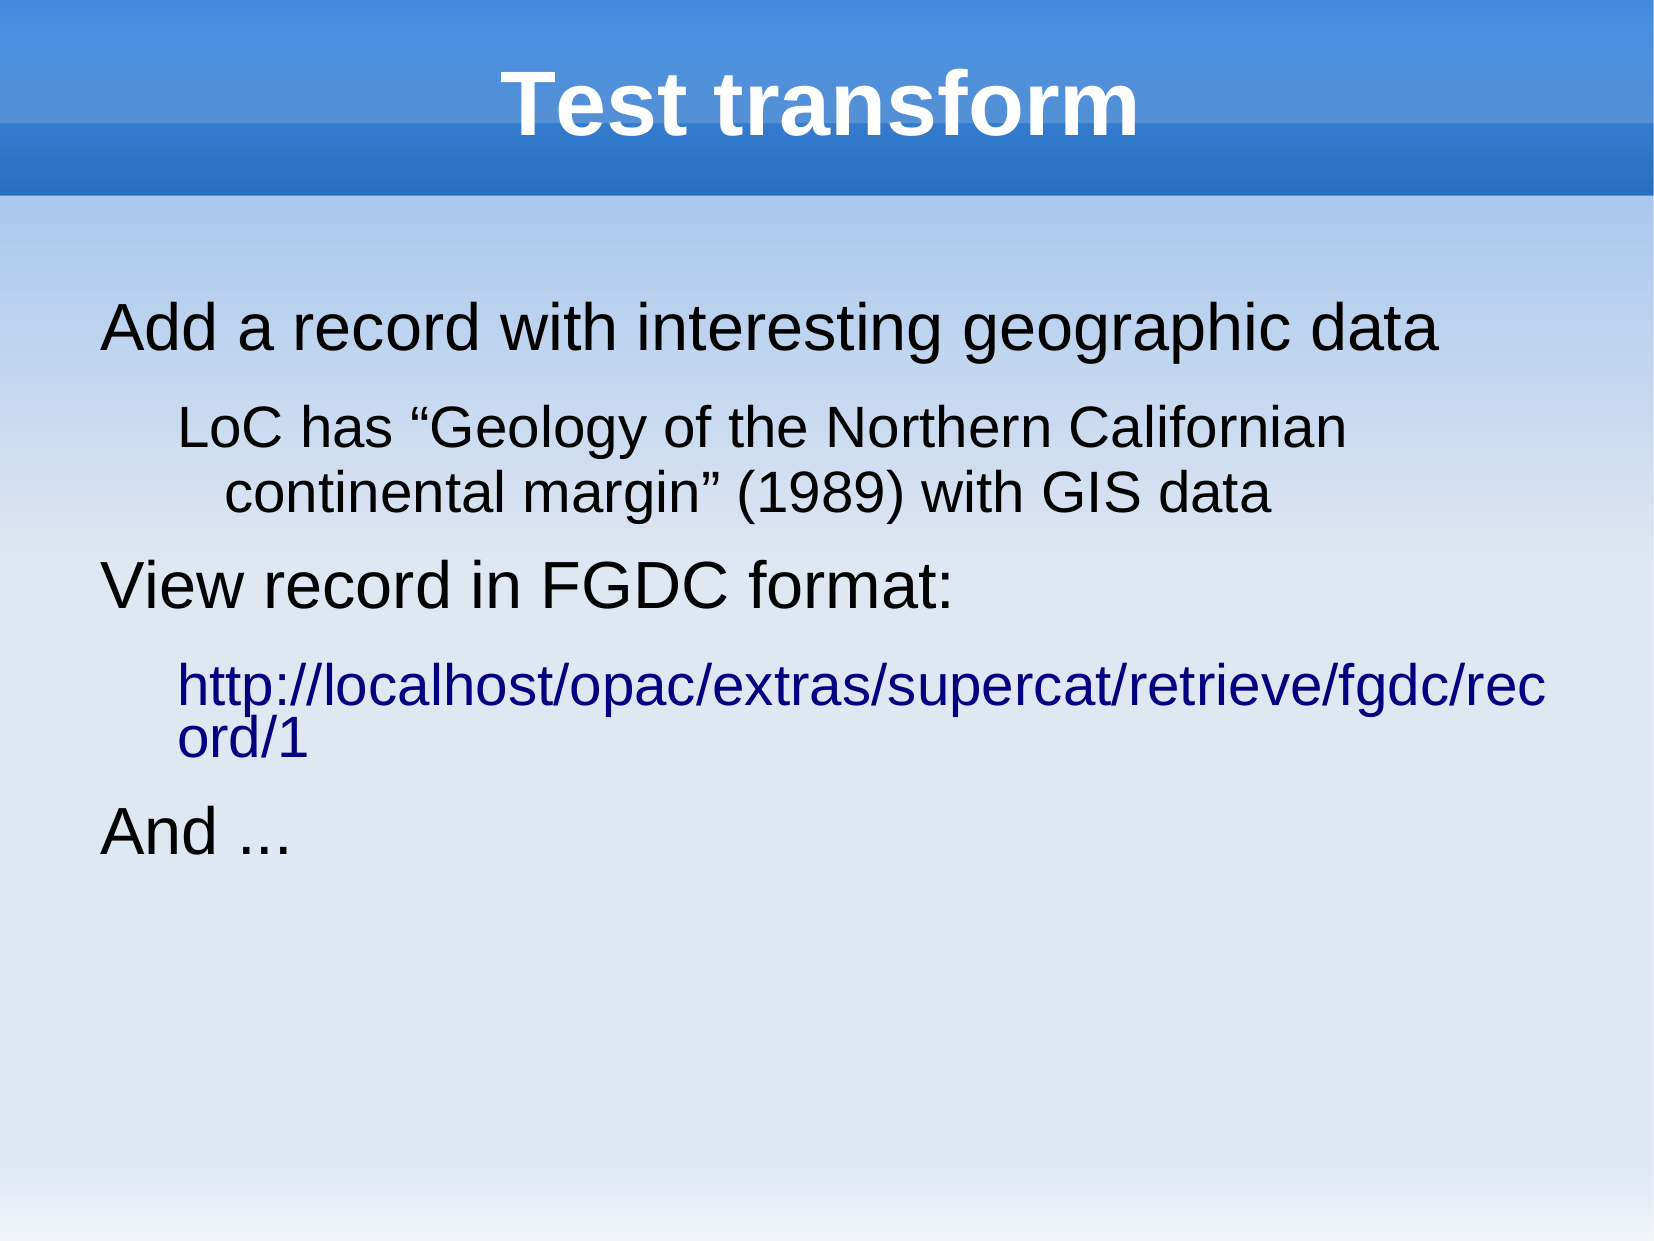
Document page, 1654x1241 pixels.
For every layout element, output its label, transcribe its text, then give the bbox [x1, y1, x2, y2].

list Add a record with interesting geographic data LoC has “Geology of the Northern Californian continental margin” (1989) with GIS data View record in FGDC format: http://localhost/opac/extras/supercat/retrieve/fgdc/record/1 And ... [82, 290, 1571, 1109]
picture [0, 0, 1654, 1241]
title Test transform [76, 0, 1565, 208]
